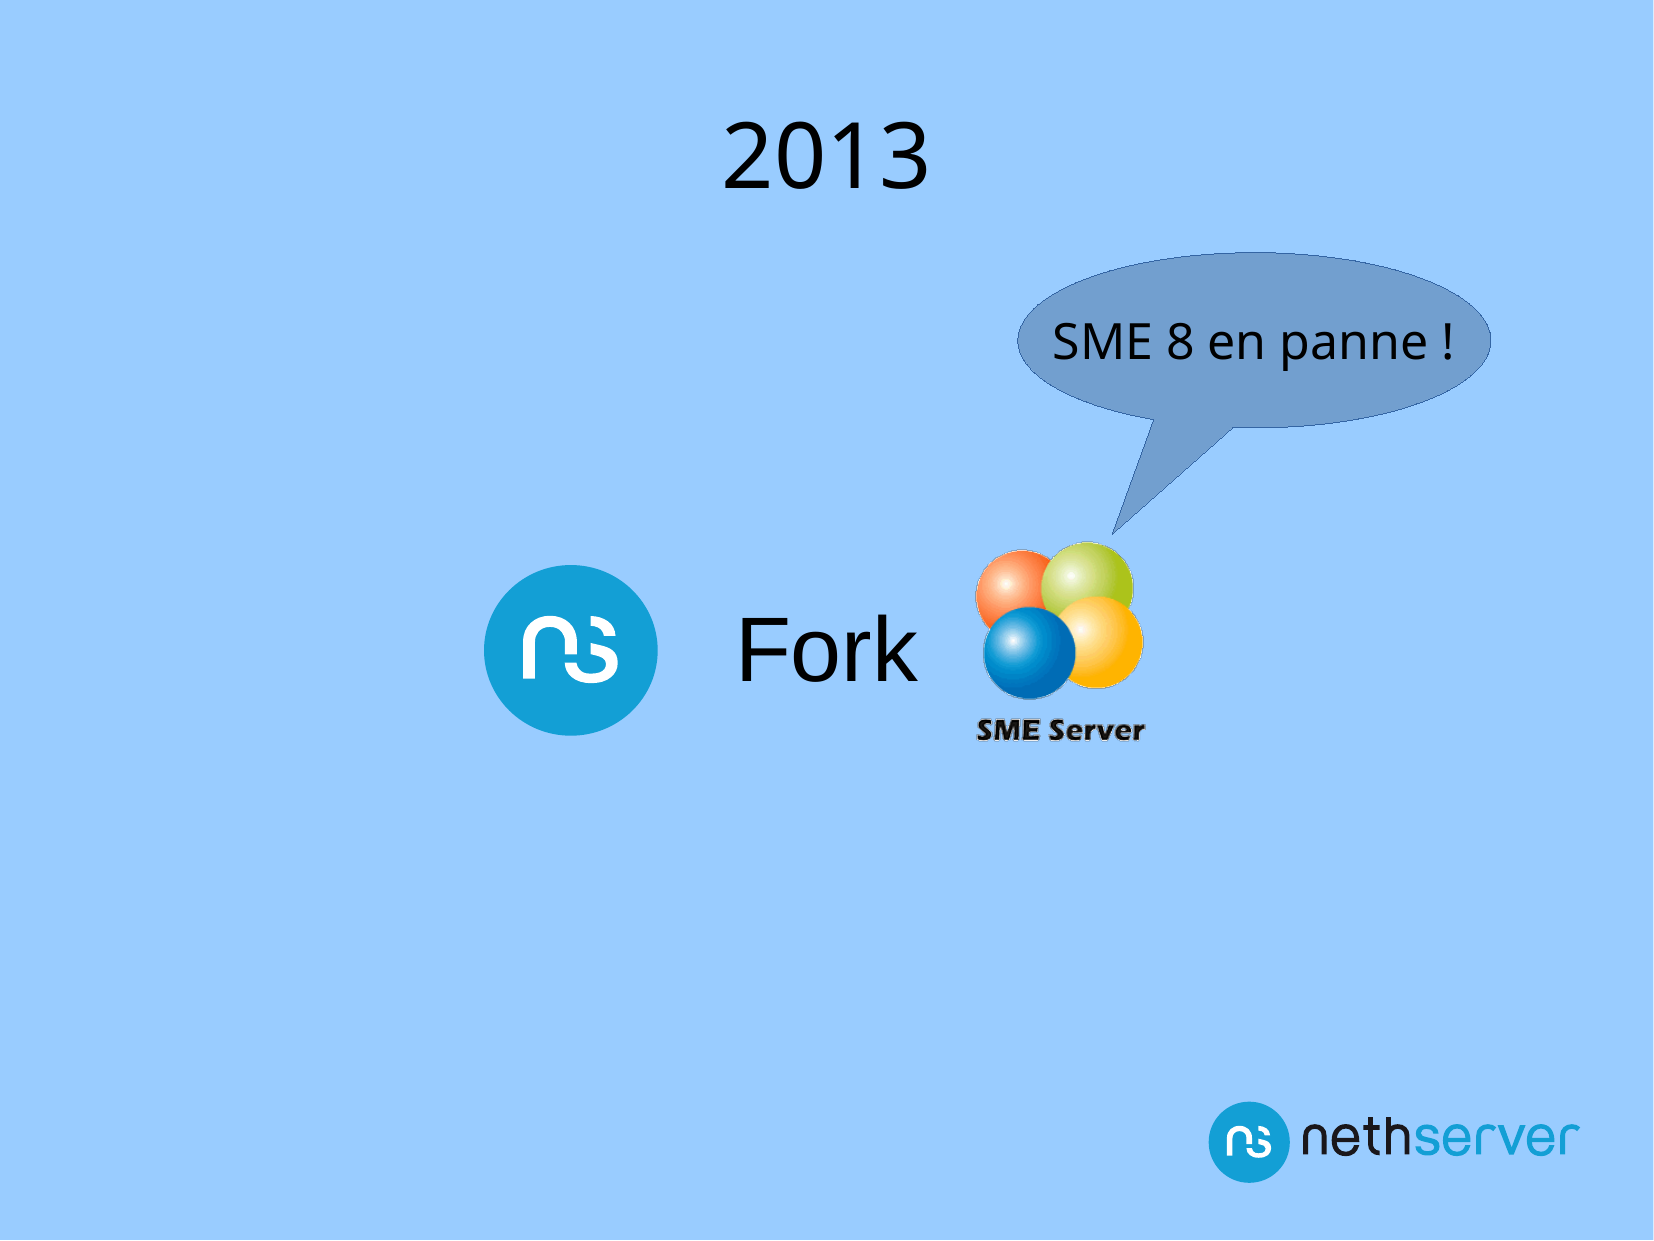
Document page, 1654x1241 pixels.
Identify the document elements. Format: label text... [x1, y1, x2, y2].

text_box SME 8 en panne ! [1017, 252, 1491, 535]
subtitle Fork [82, 290, 1571, 1010]
picture [1015, 921, 1654, 1241]
picture [970, 534, 1149, 758]
picture [422, 460, 706, 860]
title 2013 [82, 49, 1571, 257]
